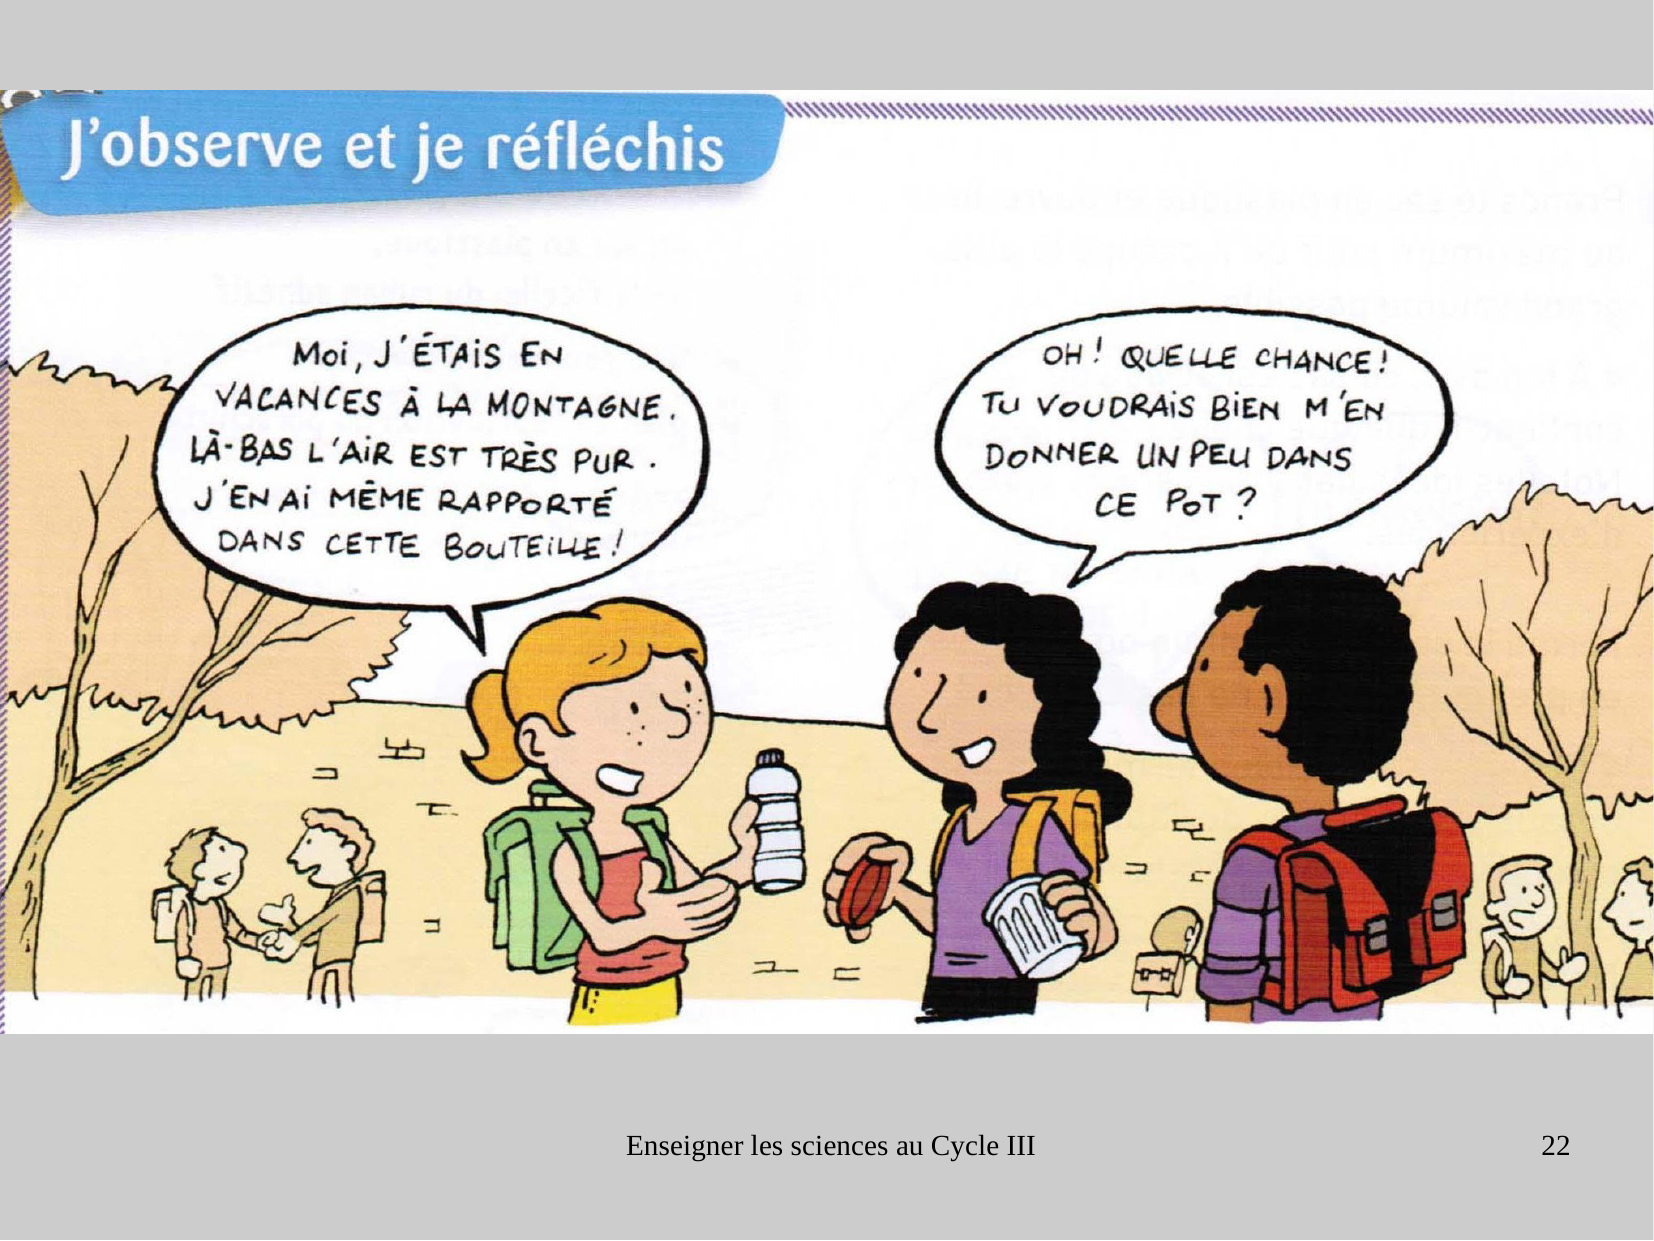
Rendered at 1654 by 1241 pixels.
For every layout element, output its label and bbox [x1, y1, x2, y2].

picture [0, 90, 1654, 1034]
